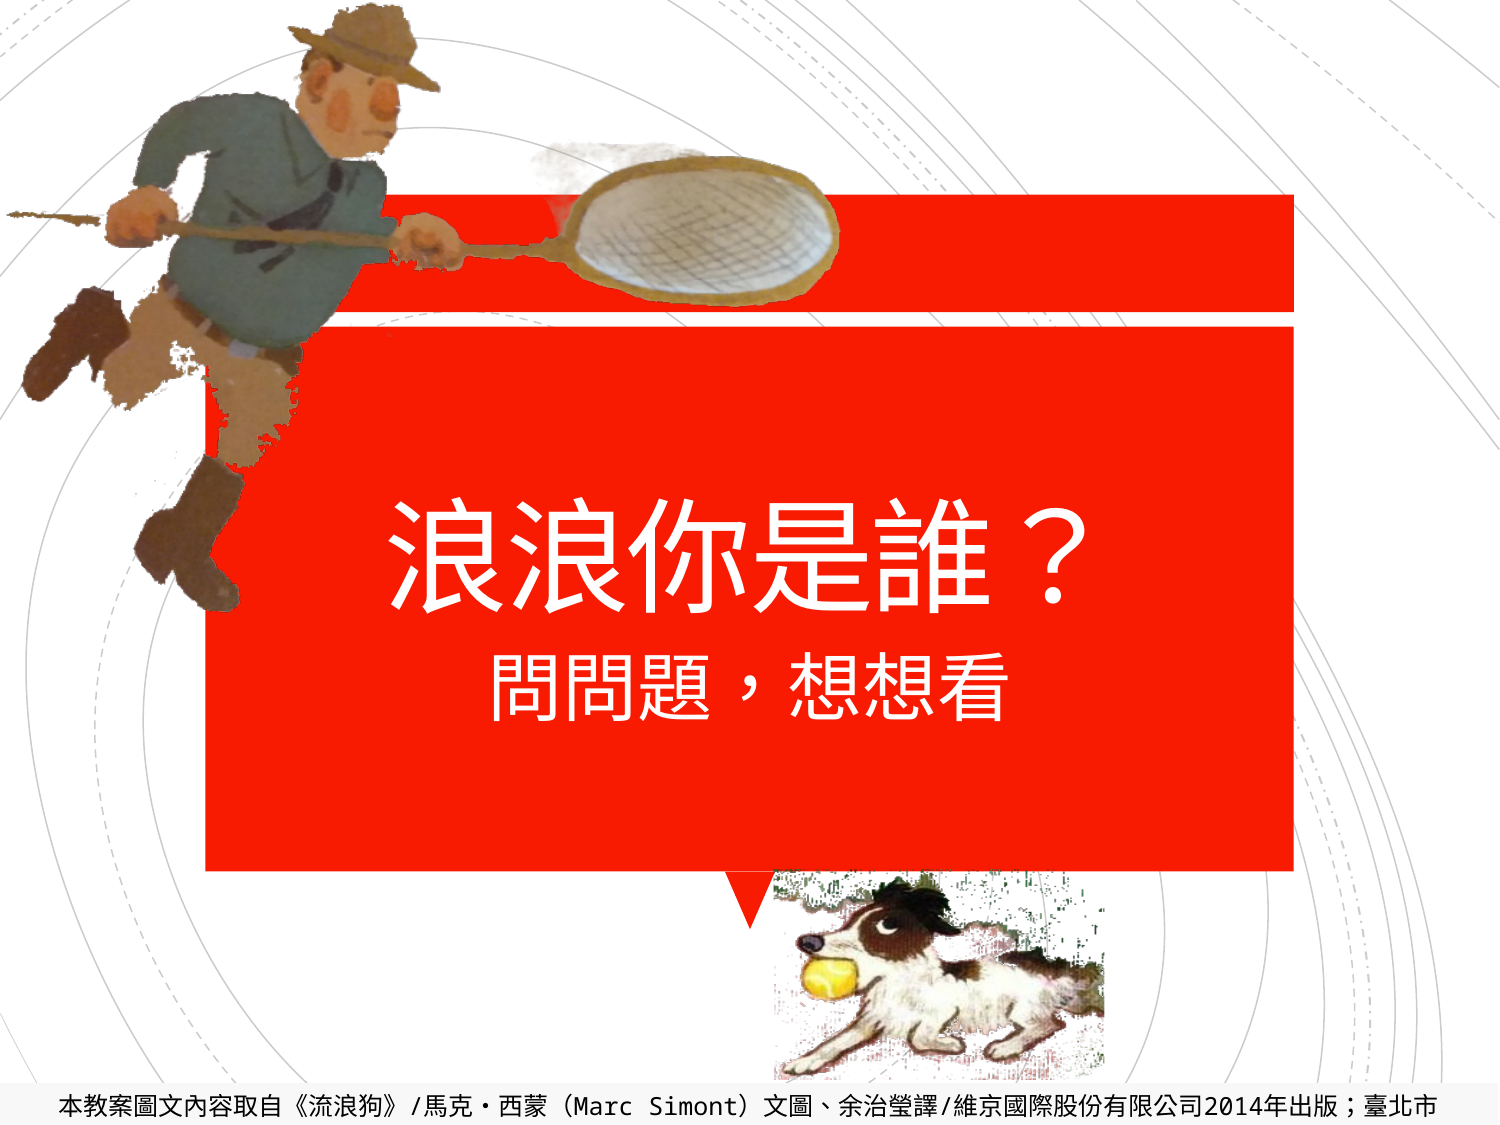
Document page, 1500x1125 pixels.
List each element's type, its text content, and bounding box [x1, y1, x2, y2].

subtitle 問問題，想想看 [216, 640, 1284, 858]
text_box 本教案圖文內容取自《流浪狗》/馬克‧西蒙（Marc Simont）文圖、余治瑩譯/維京國際股份有限公司2014年出版；臺北市 [0, 1083, 1499, 1125]
picture [0, 0, 855, 615]
picture [773, 869, 1105, 1080]
title 浪浪你是誰？ [216, 340, 1285, 628]
